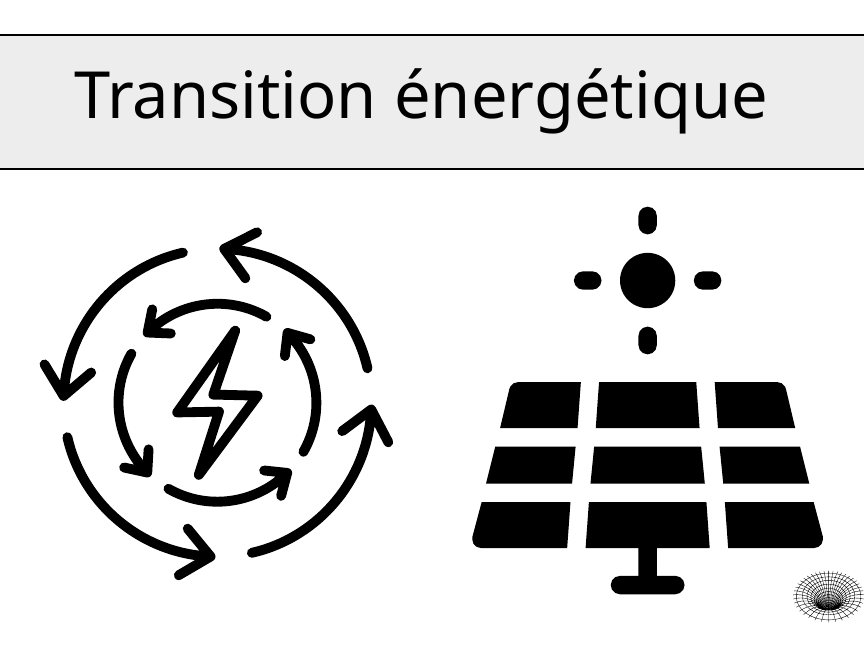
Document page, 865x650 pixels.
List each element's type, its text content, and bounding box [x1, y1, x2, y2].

text_box [0, 34, 864, 169]
picture [472, 206, 823, 650]
title Transition énergétique [59, 34, 805, 161]
picture [0, 177, 443, 650]
